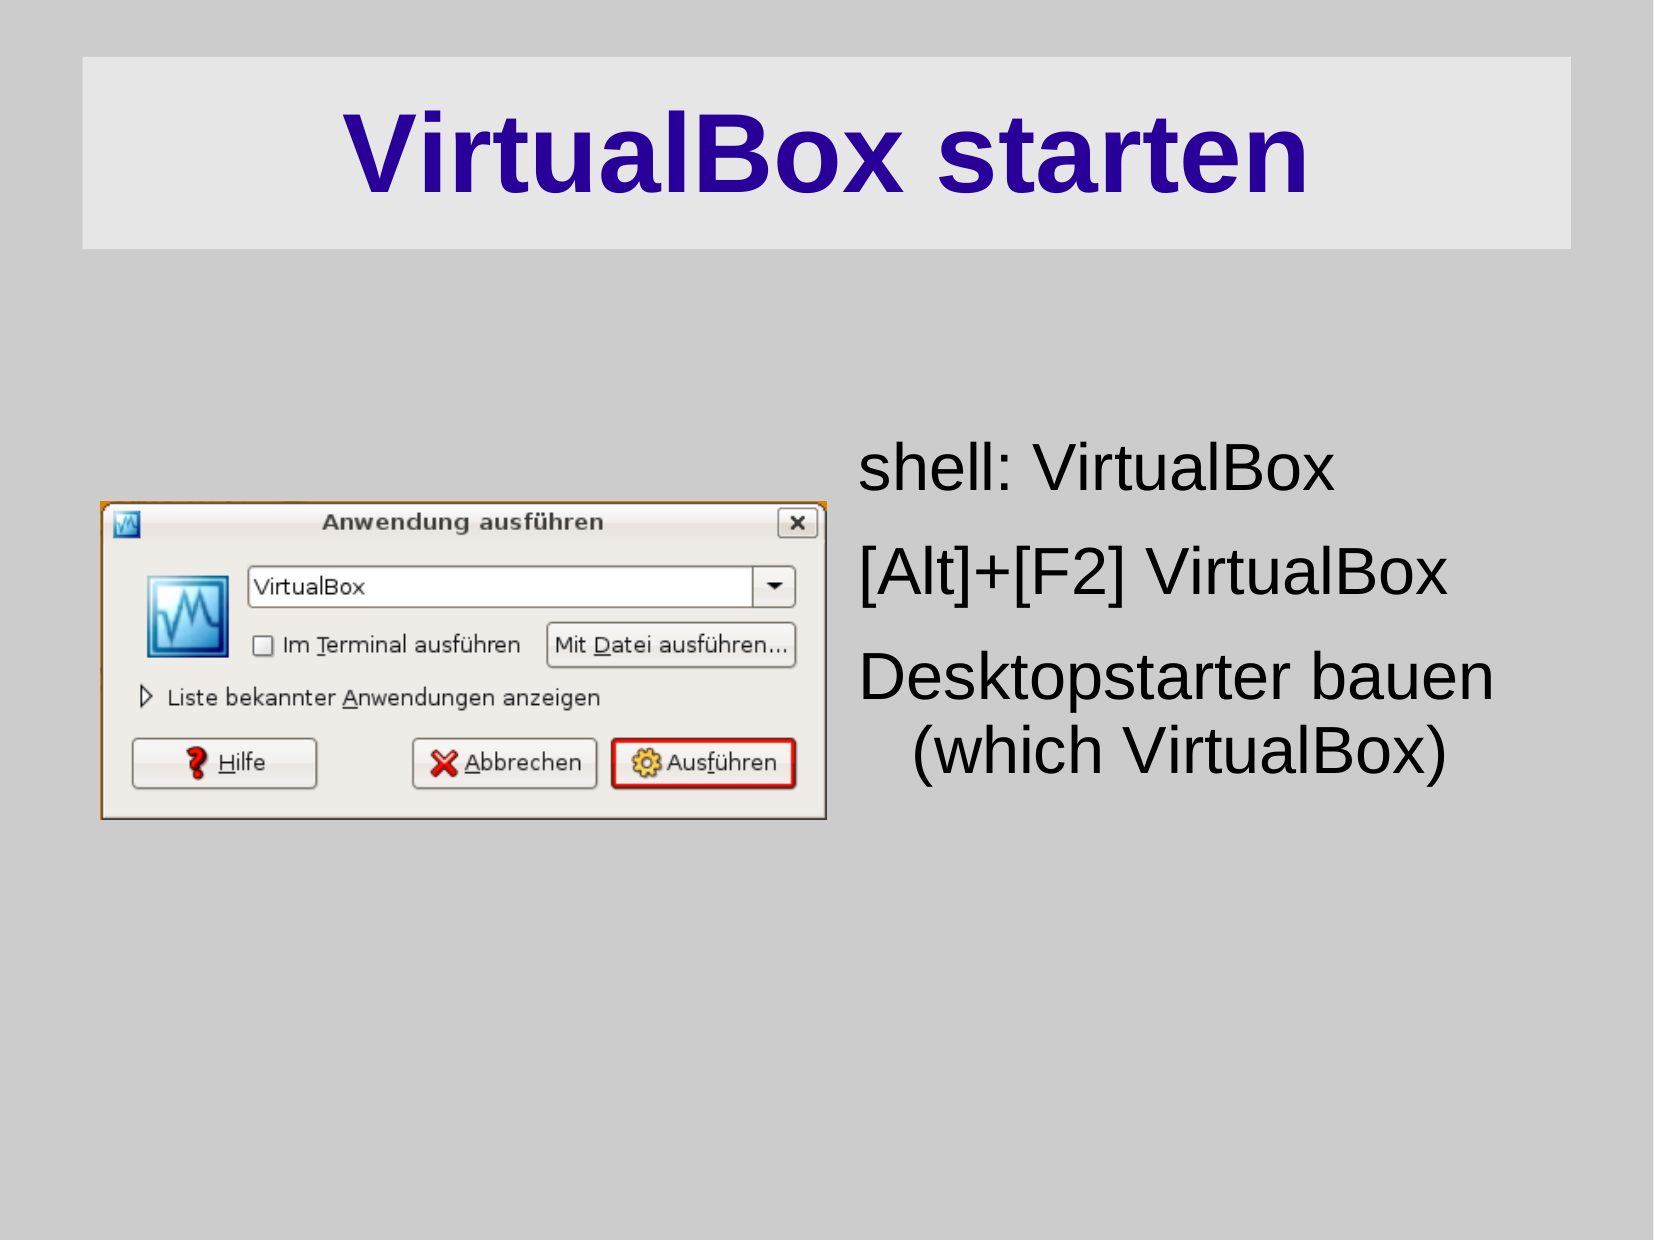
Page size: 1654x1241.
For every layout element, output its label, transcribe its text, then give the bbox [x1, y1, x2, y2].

title VirtualBox starten [82, 56, 1571, 250]
list shell: VirtualBox [Alt]+[F2] VirtualBox Desktopstarter bauen (which VirtualBox) [841, 430, 1538, 909]
picture [100, 501, 827, 820]
